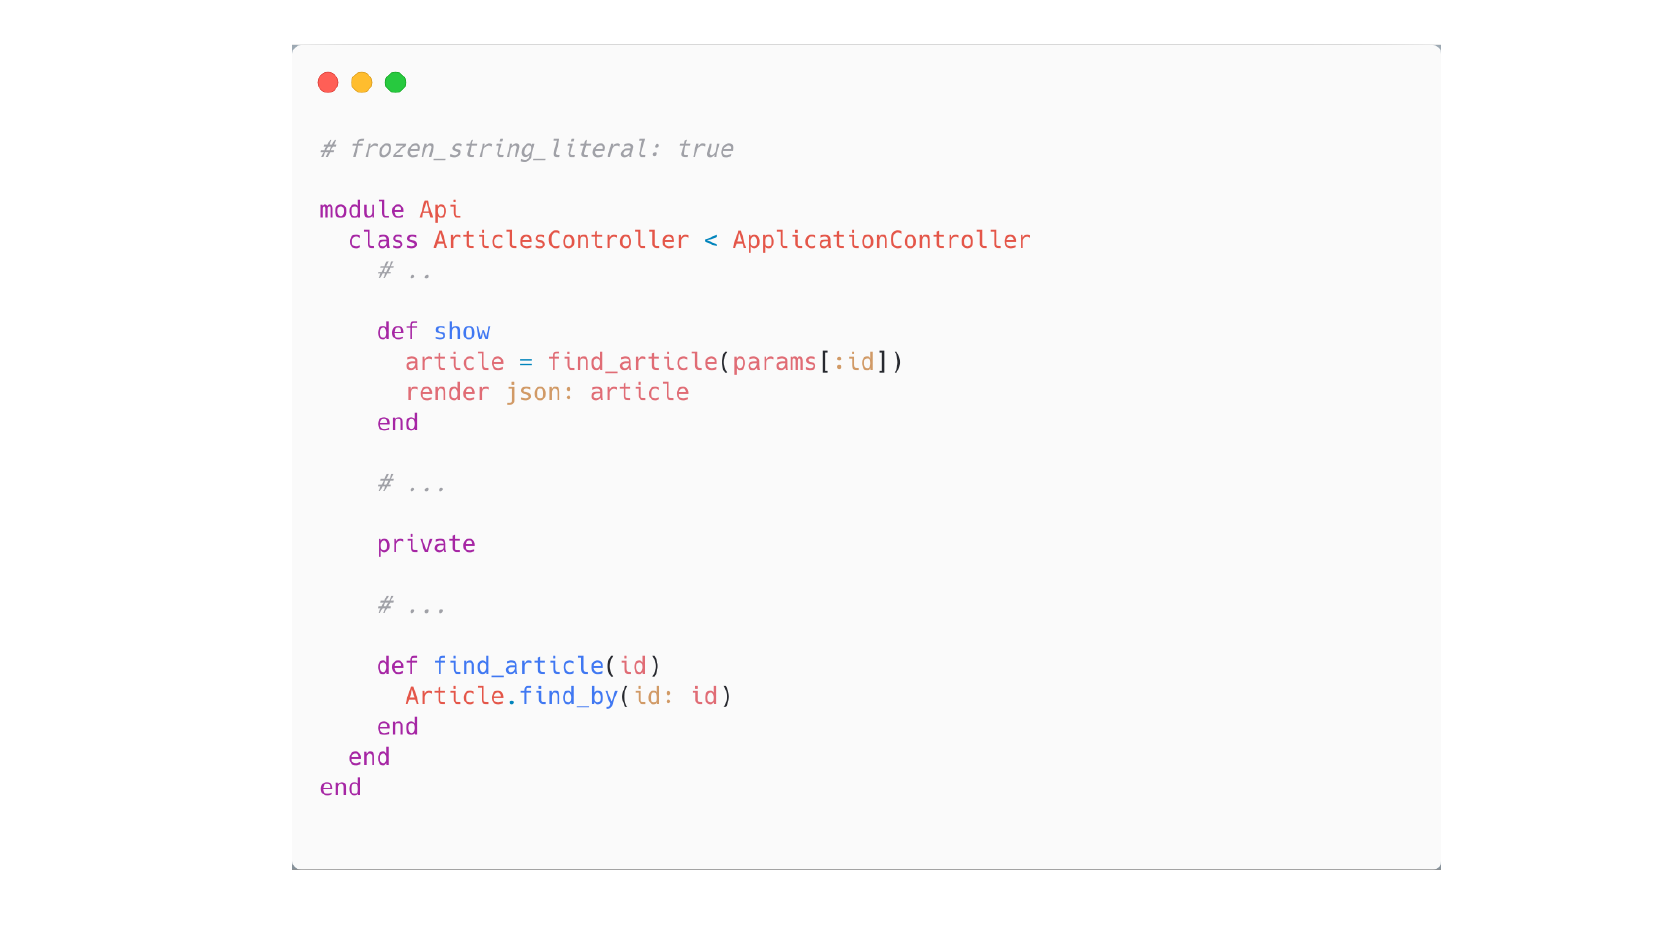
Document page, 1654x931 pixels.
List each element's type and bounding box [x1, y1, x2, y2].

picture [292, 44, 1441, 871]
